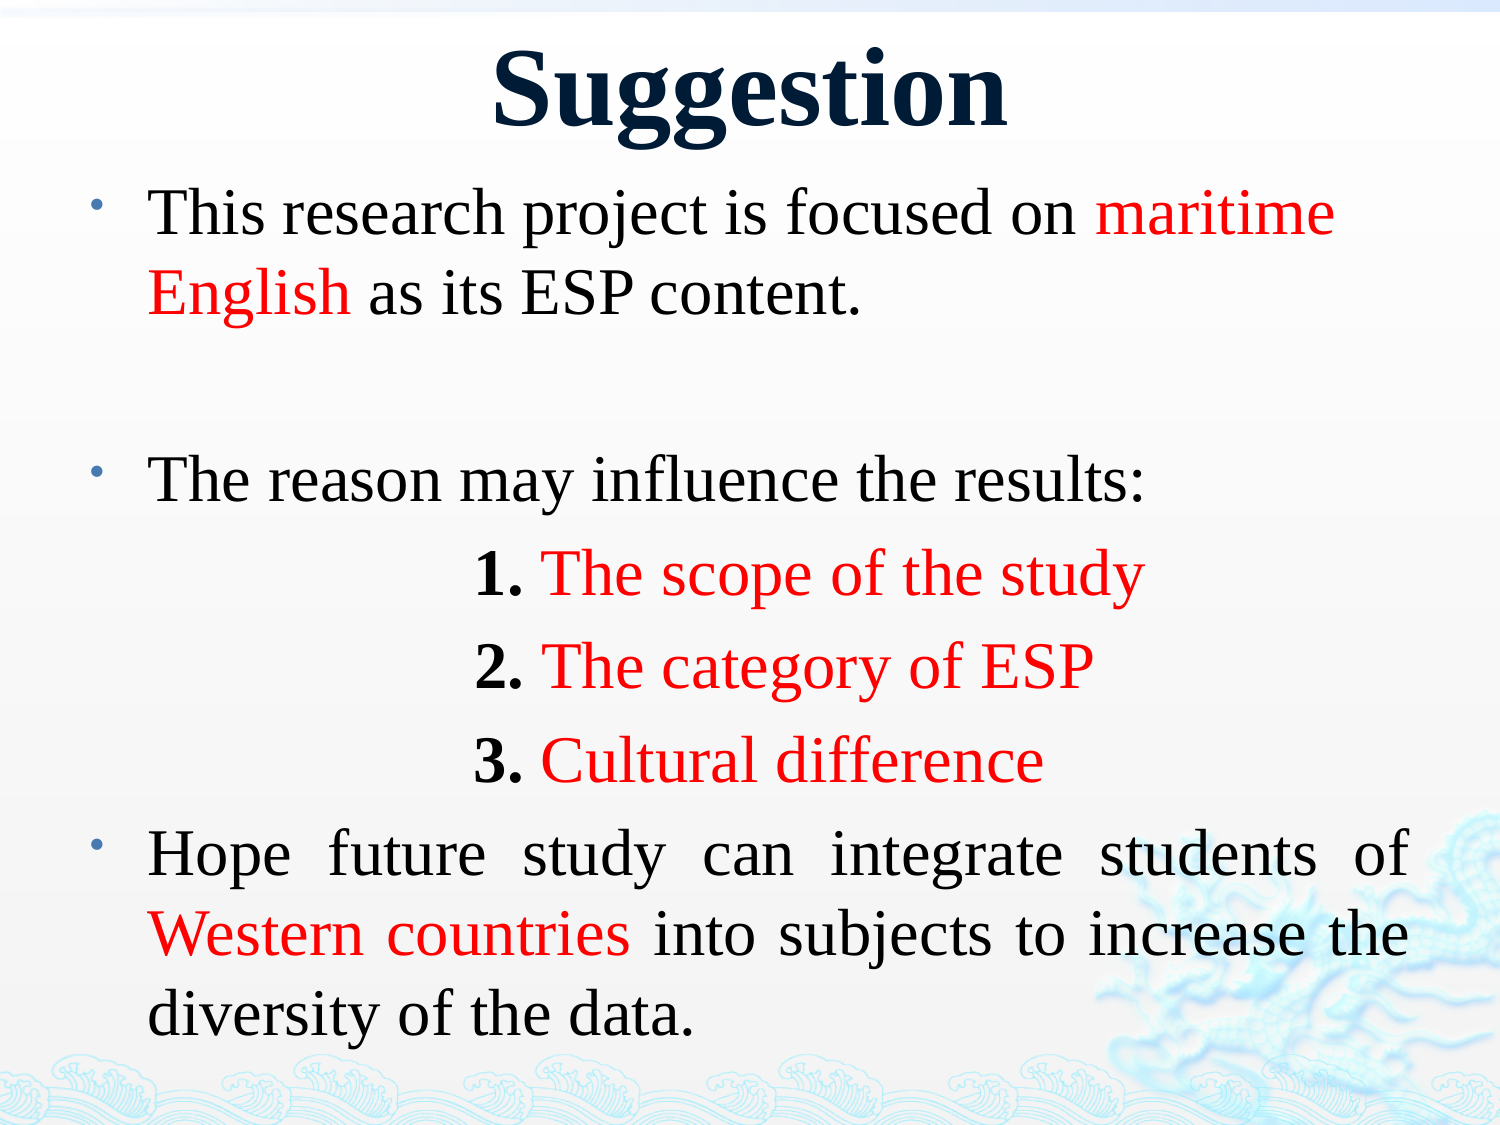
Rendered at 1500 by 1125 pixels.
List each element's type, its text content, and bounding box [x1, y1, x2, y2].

picture [0, 806, 1500, 1125]
list This research project is focused on maritime English as its ESP content. The reason may influence the results: 1. The scope of the study 2. The category of ESP 3. Cultural difference Hope future study can integrate students of Western countries into subjects to increase the diversity of the data. [76, 160, 1427, 1094]
title Suggestion [75, 0, 1425, 161]
